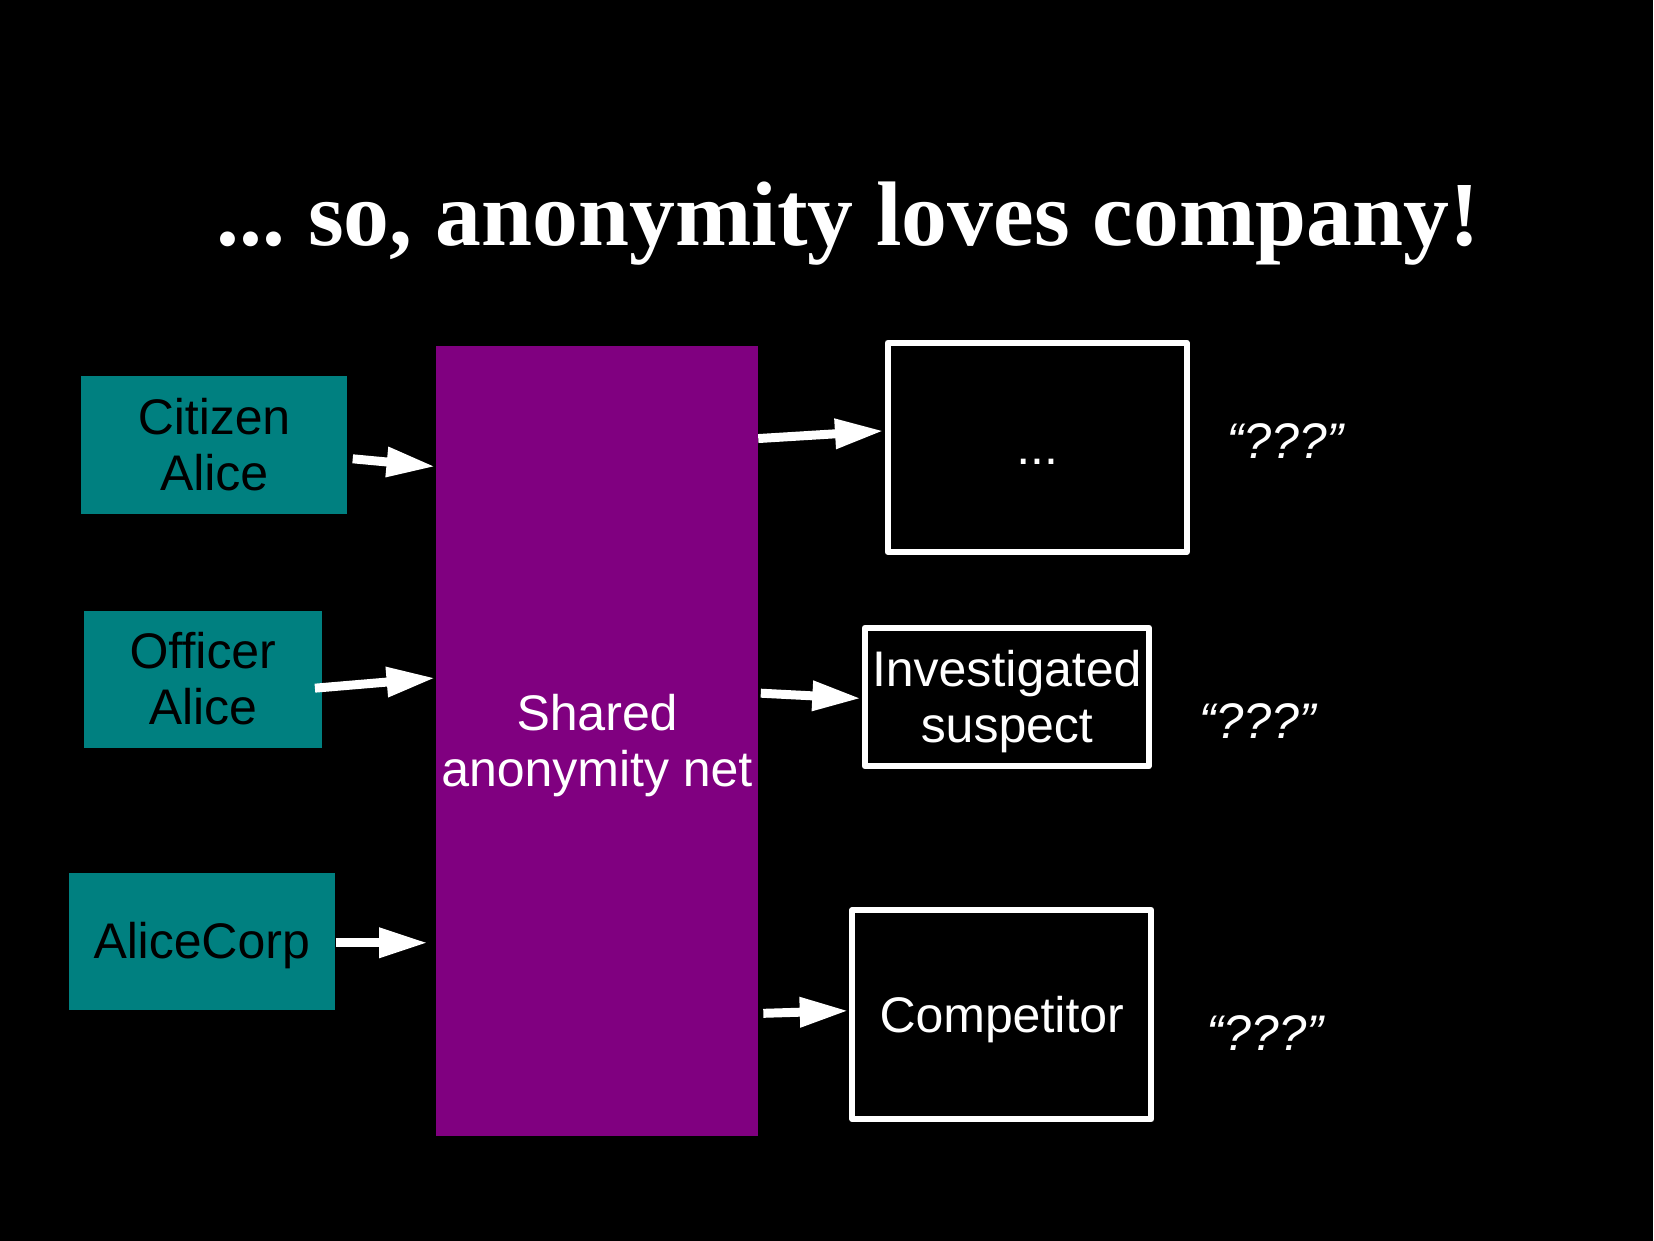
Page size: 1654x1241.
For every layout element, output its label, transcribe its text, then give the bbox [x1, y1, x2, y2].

text_box Investigated suspect [864, 627, 1149, 767]
text_box “???” [1191, 998, 1352, 1073]
text_box Competitor [852, 909, 1152, 1120]
text_box “???” [1211, 405, 1372, 481]
text_box Citizen Alice [80, 375, 348, 515]
text_box ... [887, 342, 1187, 552]
text_box [1204, 378, 1366, 457]
text_box AliceCorp [68, 872, 336, 1011]
text_box “???” [1184, 685, 1345, 761]
text_box Shared anonymity net [435, 345, 759, 1137]
text_box Officer Alice [83, 610, 323, 749]
title ... so, anonymity loves company! [121, 102, 1578, 326]
